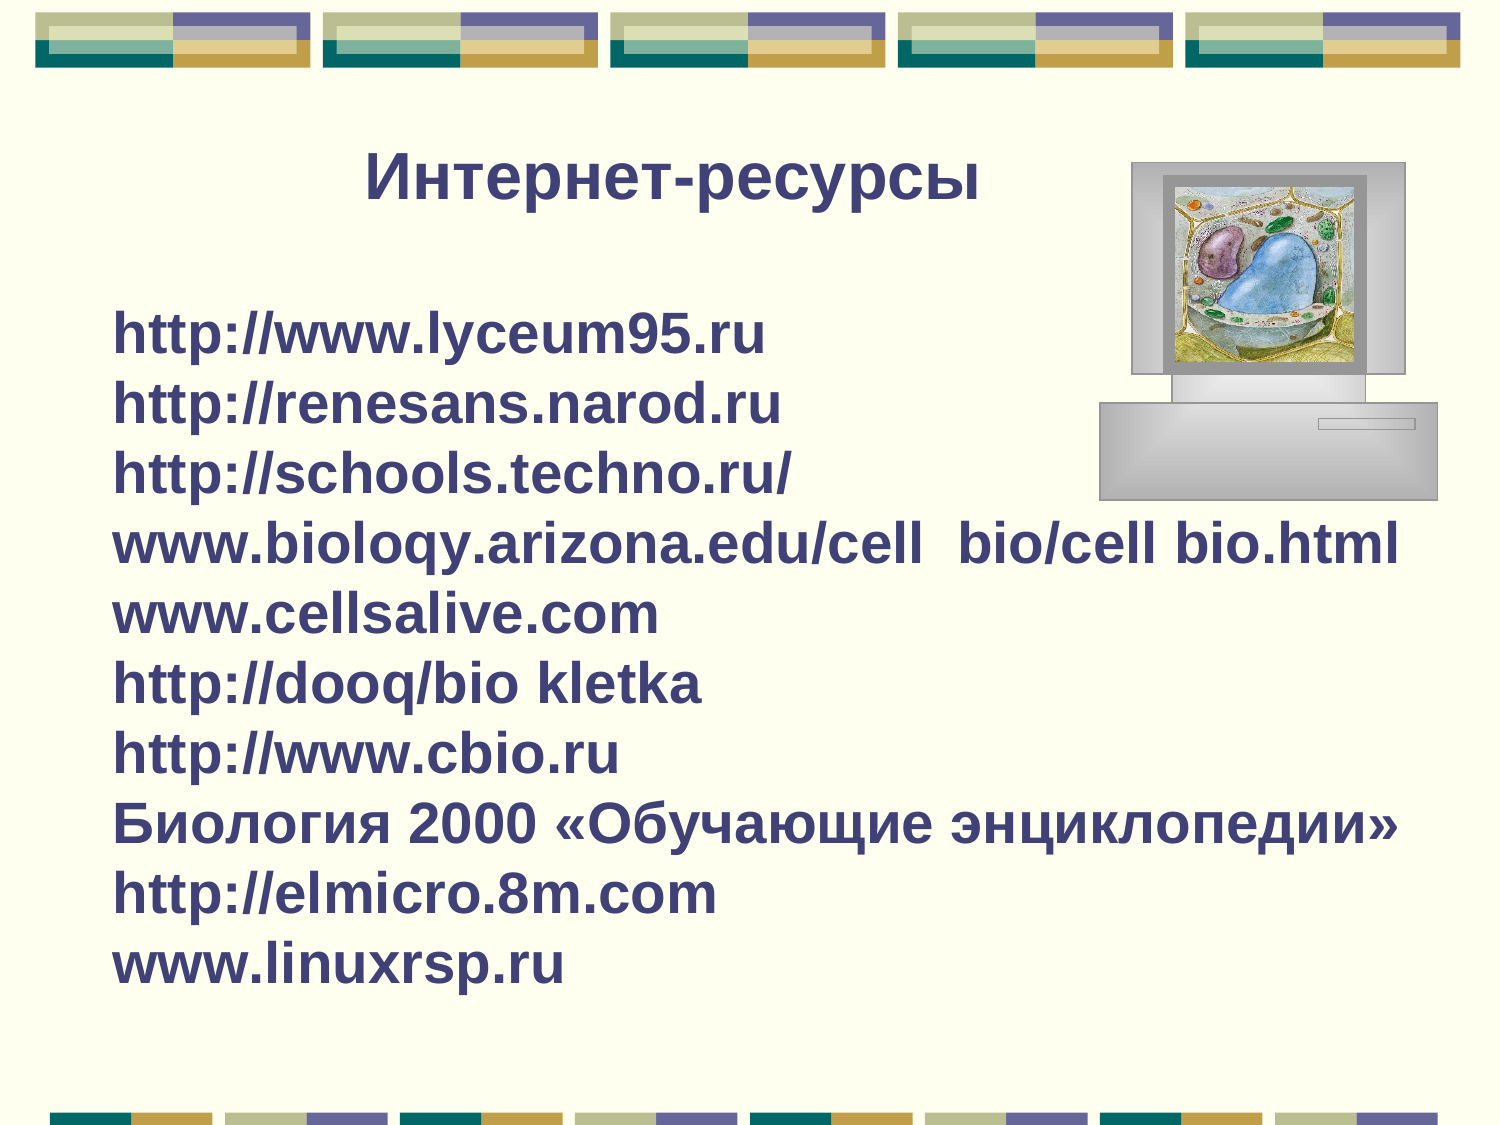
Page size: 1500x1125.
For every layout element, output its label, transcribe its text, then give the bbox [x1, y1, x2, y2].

text_box [1132, 162, 1406, 375]
picture [1175, 187, 1355, 363]
text_box Интернет-ресурсы [349, 124, 998, 221]
text_box [1099, 375, 1438, 500]
text_box http://www.lyceum95.ru http://renesans.narod.ru http://schools.techno.ru/ www.bioloqy.arizona.edu/cell bio/cell bio.html www.cellsalive.com http://dooq/bio kletka http://www.cbio.ru Биология 2000 «Обучающие энциклопедии» http://elmicro.8m.com www.linuxrsp.ru [112, 225, 1403, 996]
